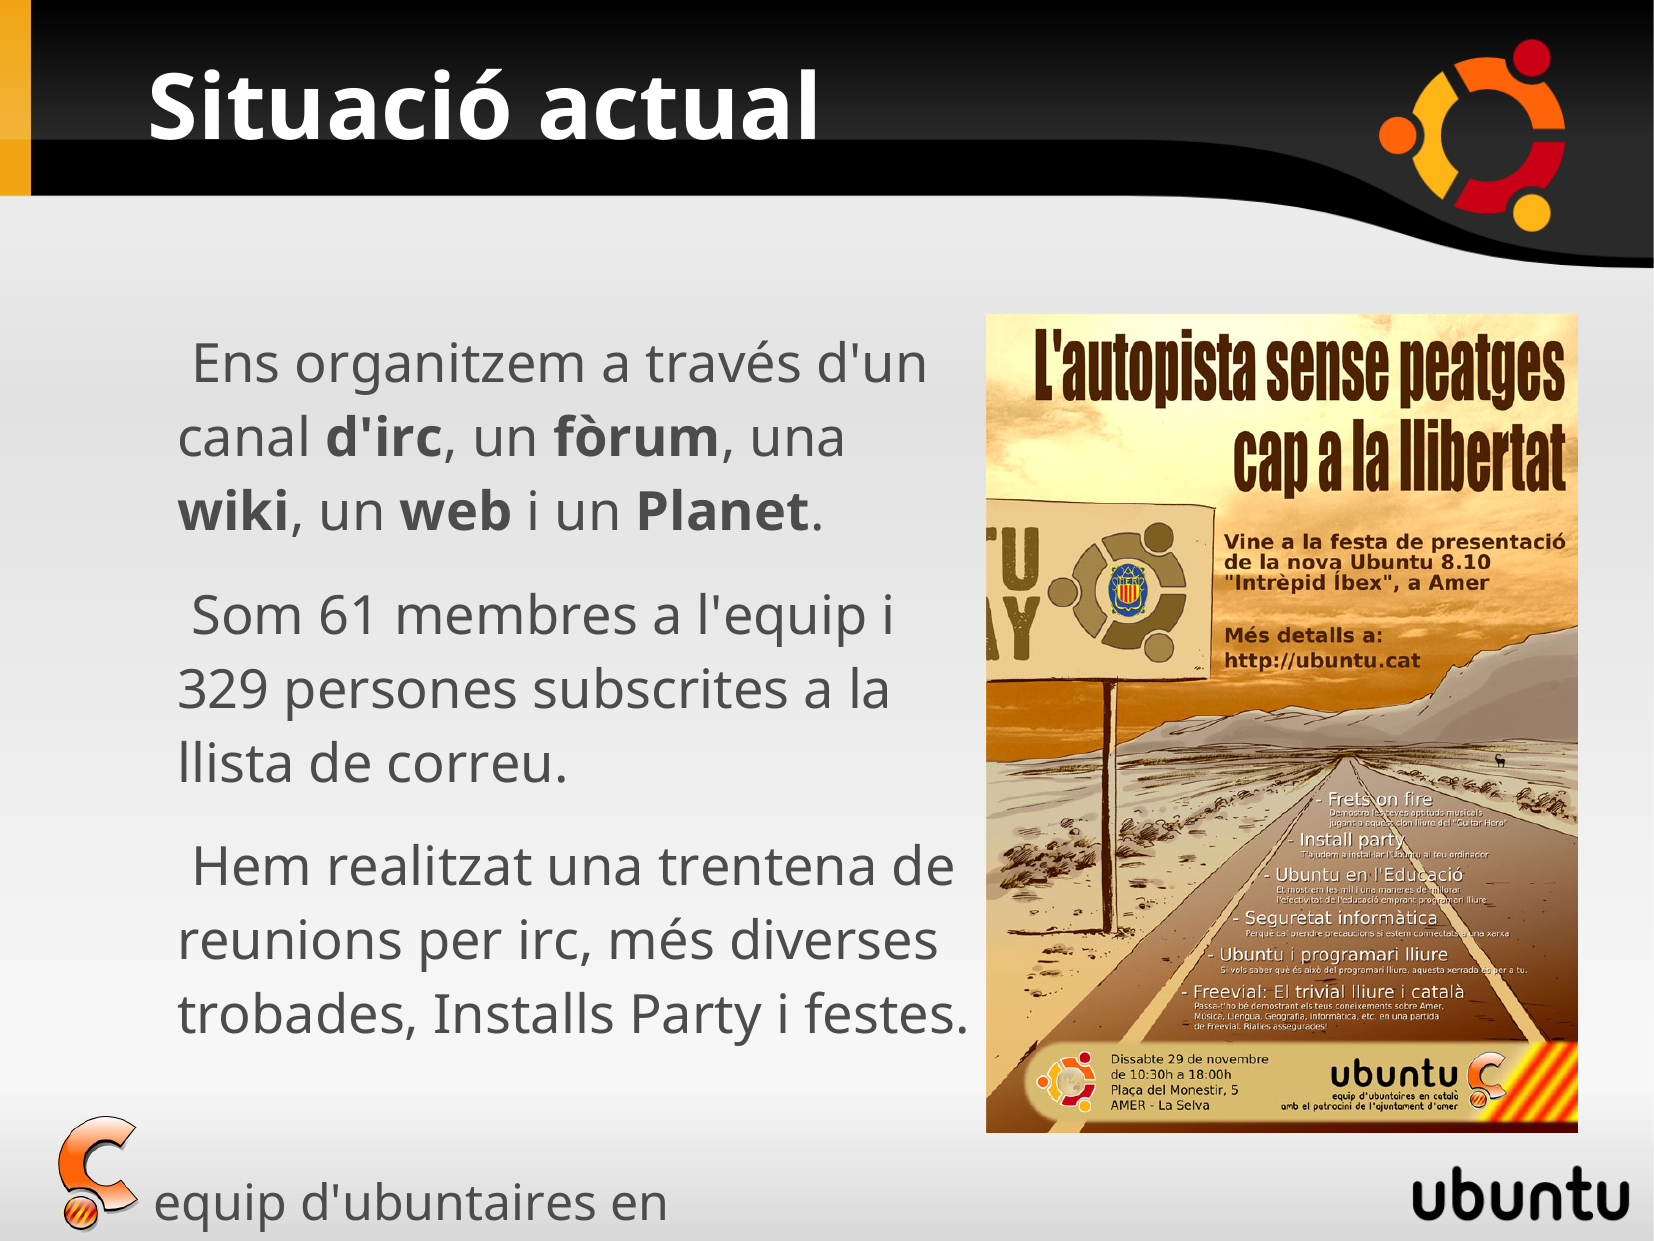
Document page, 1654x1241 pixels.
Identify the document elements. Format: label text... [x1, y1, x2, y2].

title Situació actual [0, 0, 1359, 208]
picture [0, 0, 1654, 1241]
text_box Ens organitzem a través d'un canal d'irc, un fòrum, una wiki, un web i un Planet. Som 61 membres a l'equip i 329 persones subscrites a la llista de correu. Hem realitzat una trentena de reunions per irc, més diverses trobades, Installs Party i festes. [177, 324, 975, 1078]
